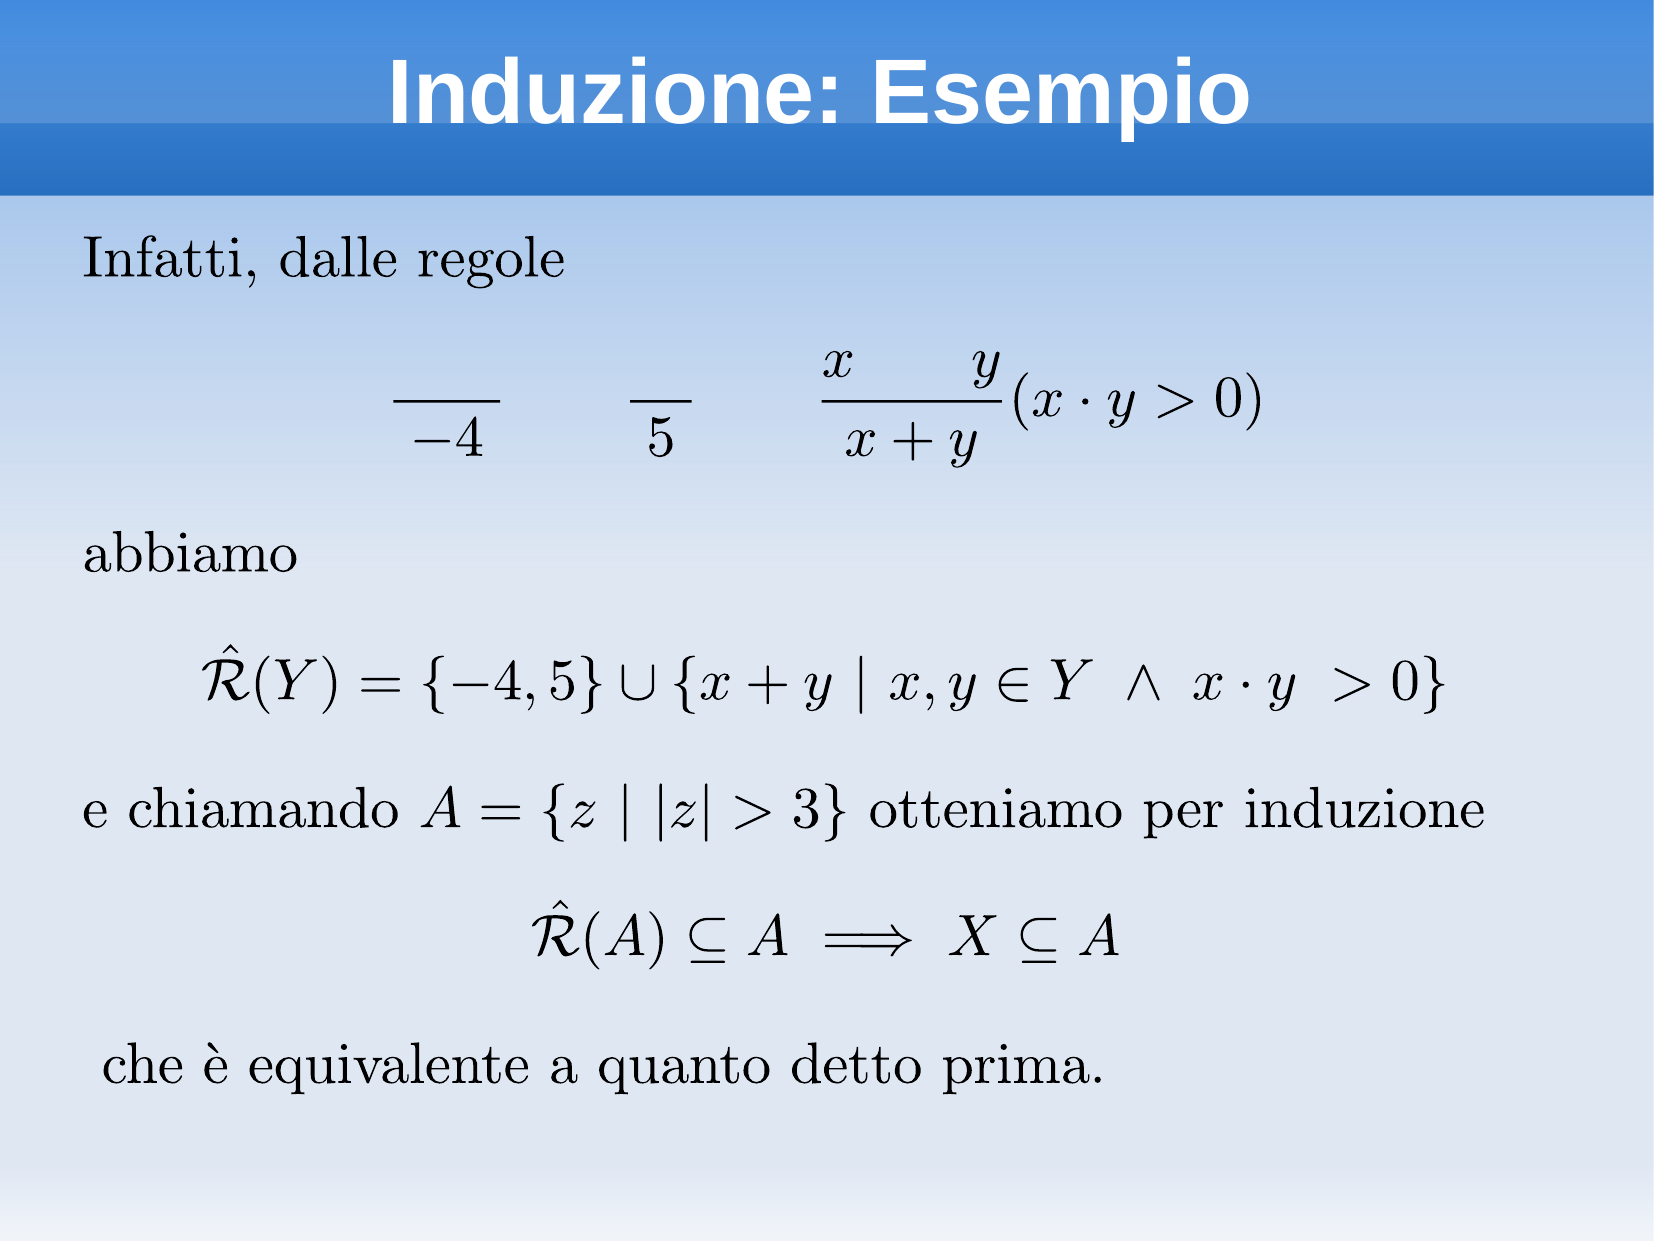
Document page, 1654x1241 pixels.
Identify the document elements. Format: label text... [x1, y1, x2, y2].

title Induzione: Esempio [76, 0, 1565, 188]
picture [0, 0, 1654, 1241]
text_box [82, 235, 1486, 1095]
list [82, 290, 1571, 1109]
